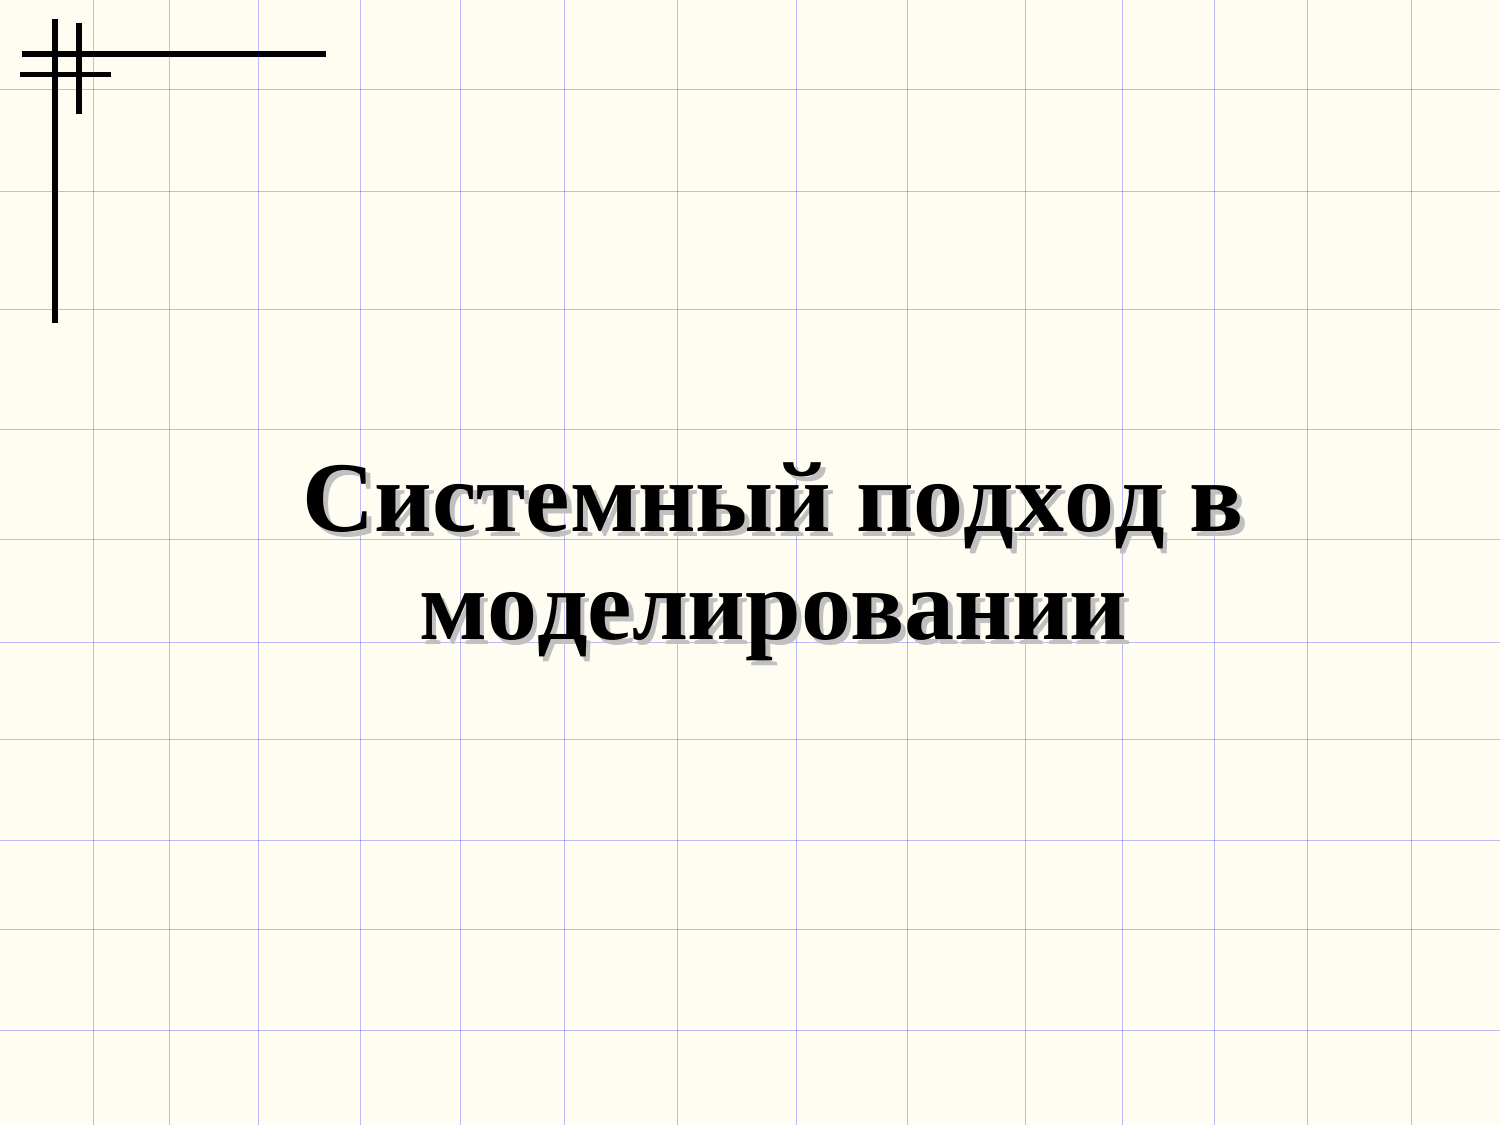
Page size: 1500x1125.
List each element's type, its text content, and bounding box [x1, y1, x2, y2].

title Системный подход в моделировании [123, 349, 1424, 669]
